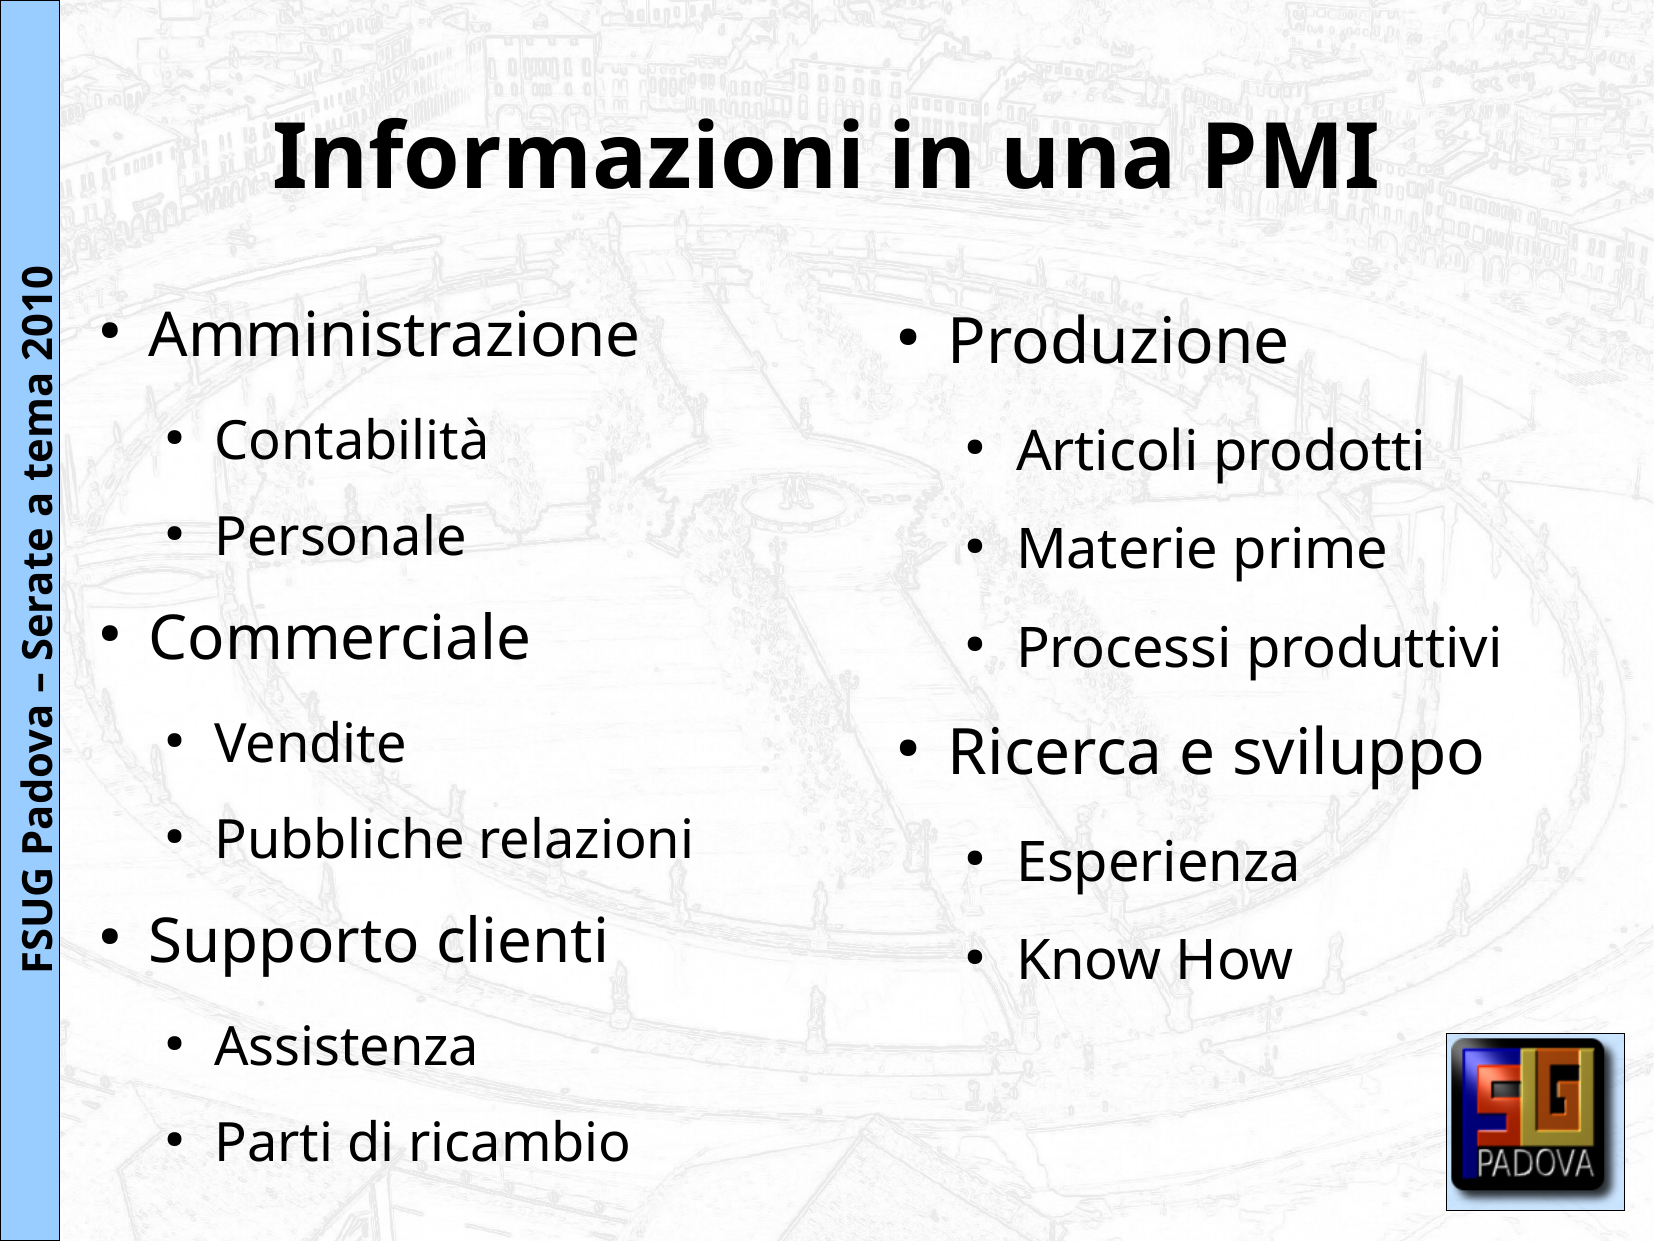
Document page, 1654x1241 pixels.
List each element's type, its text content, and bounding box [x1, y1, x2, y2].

picture [60, 0, 1654, 1241]
list Amministrazione Contabilità Personale Commerciale Vendite Pubbliche relazioni Supporto clienti Assistenza Parti di ricambio [82, 290, 827, 1182]
text_box FSUG Padova – Serate a tema 2010 [0, 0, 60, 1241]
title Informazioni in una PMI [82, 49, 1571, 257]
list Produzione Articoli prodotti Materie prime Processi produttivi Ricerca e sviluppo Esperienza Know How [879, 295, 1625, 1004]
